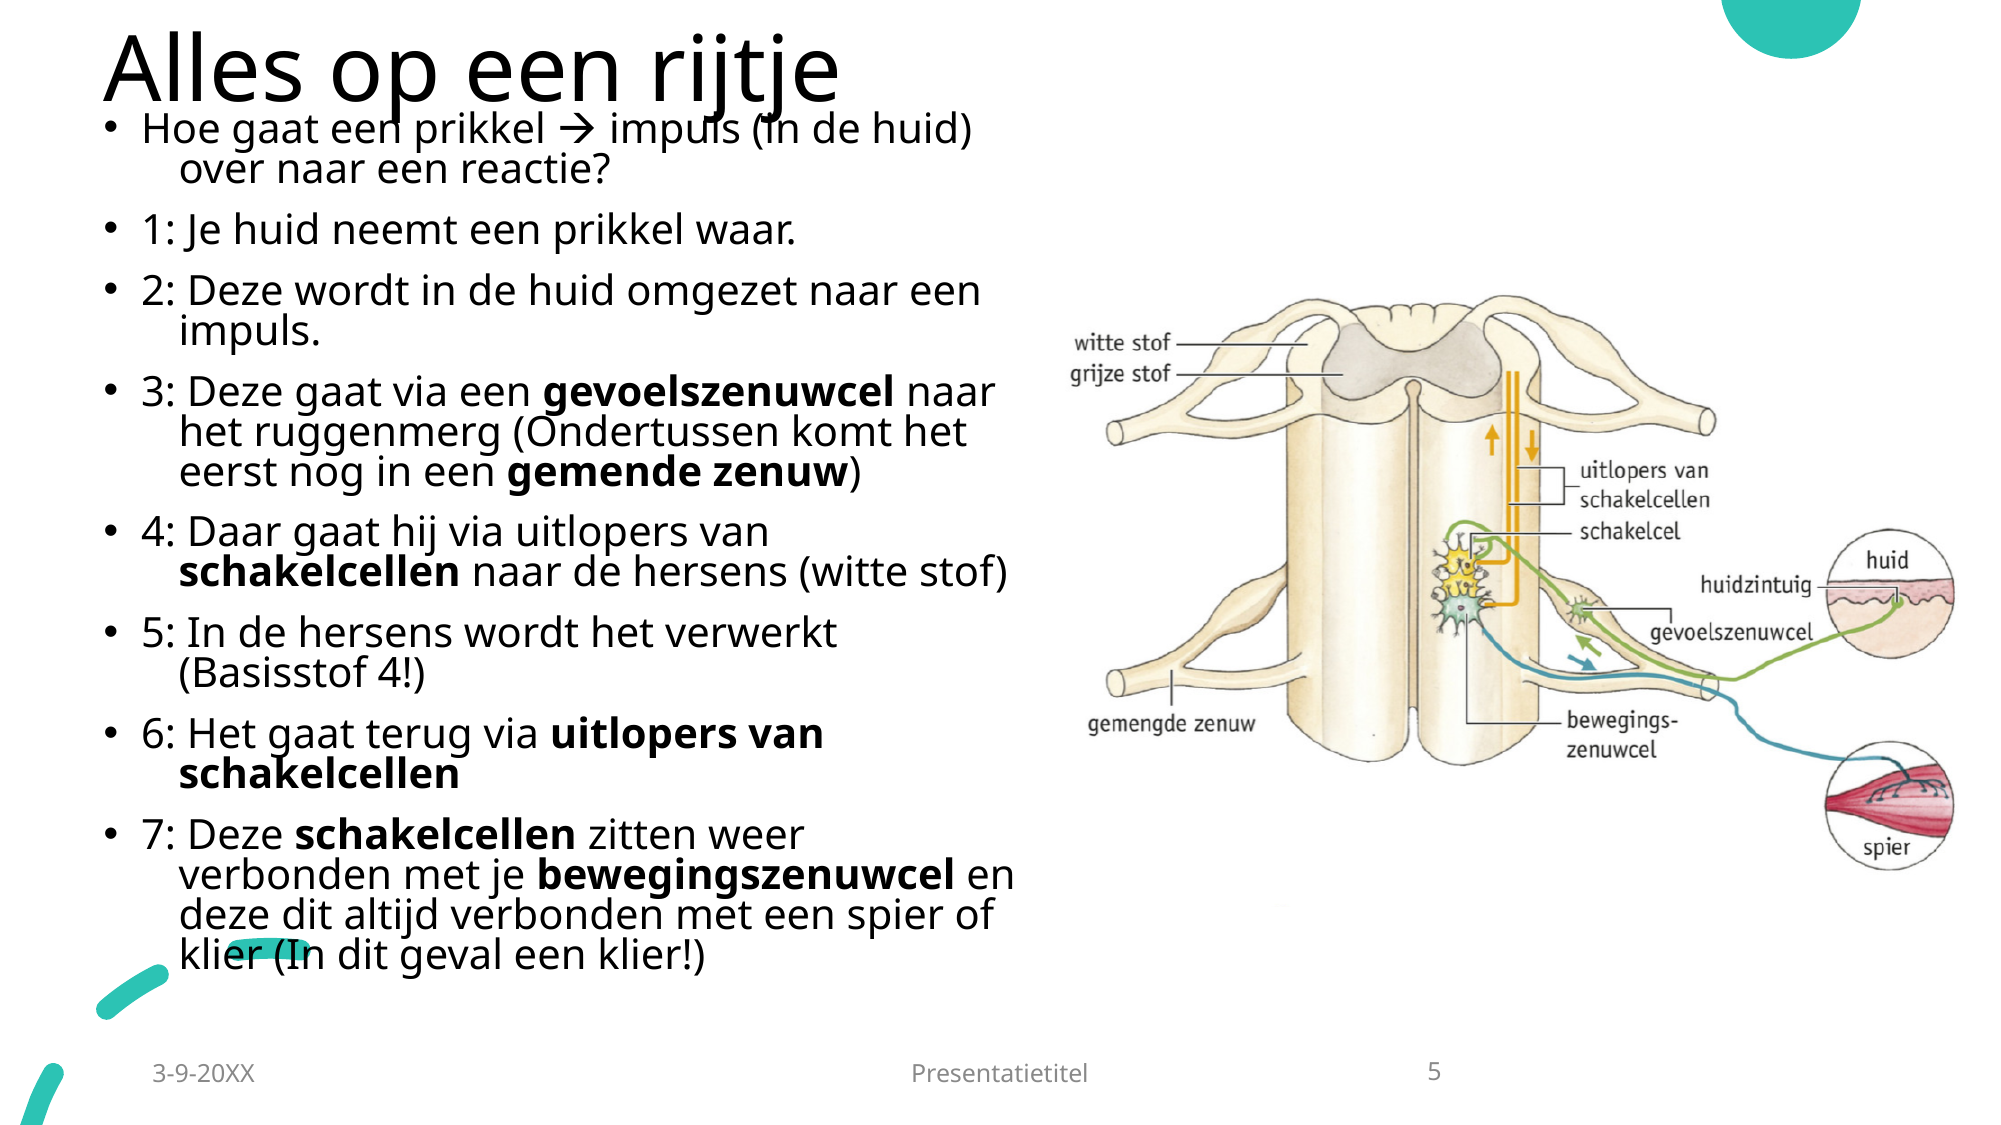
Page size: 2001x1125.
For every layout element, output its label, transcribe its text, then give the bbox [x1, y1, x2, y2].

text_box Presentatietitel [662, 1042, 1338, 1103]
title Alles op een rijtje [88, 0, 1814, 278]
text_box 3-9-20XX [137, 1042, 588, 1103]
picture [1050, 286, 1973, 907]
text_box ‹nr.› [1412, 1042, 1863, 1103]
list Hoe gaat een prikkel  impuls (in de huid) over naar een reactie? 1: Je huid neemt een prikkel waar. 2: Deze wordt in de huid omgezet naar een impuls. 3: Deze gaat via een gevoelszenuwcel naar het ruggenmerg (Ondertussen komt het eerst nog in een gemende zenuw) 4: Daar gaat hij via uitlopers van schakelcellen naar de hersens (witte stof) 5: In de hersens wordt het verwerkt (Basisstof 4!) 6: Het gaat terug via uitlopers van schakelcellen 7: Deze schakelcellen zitten weer verbonden met je bewegingszenuwcel en deze dit altijd verbonden met een spier of klier (In dit geval een klier!) [88, 103, 1038, 1002]
